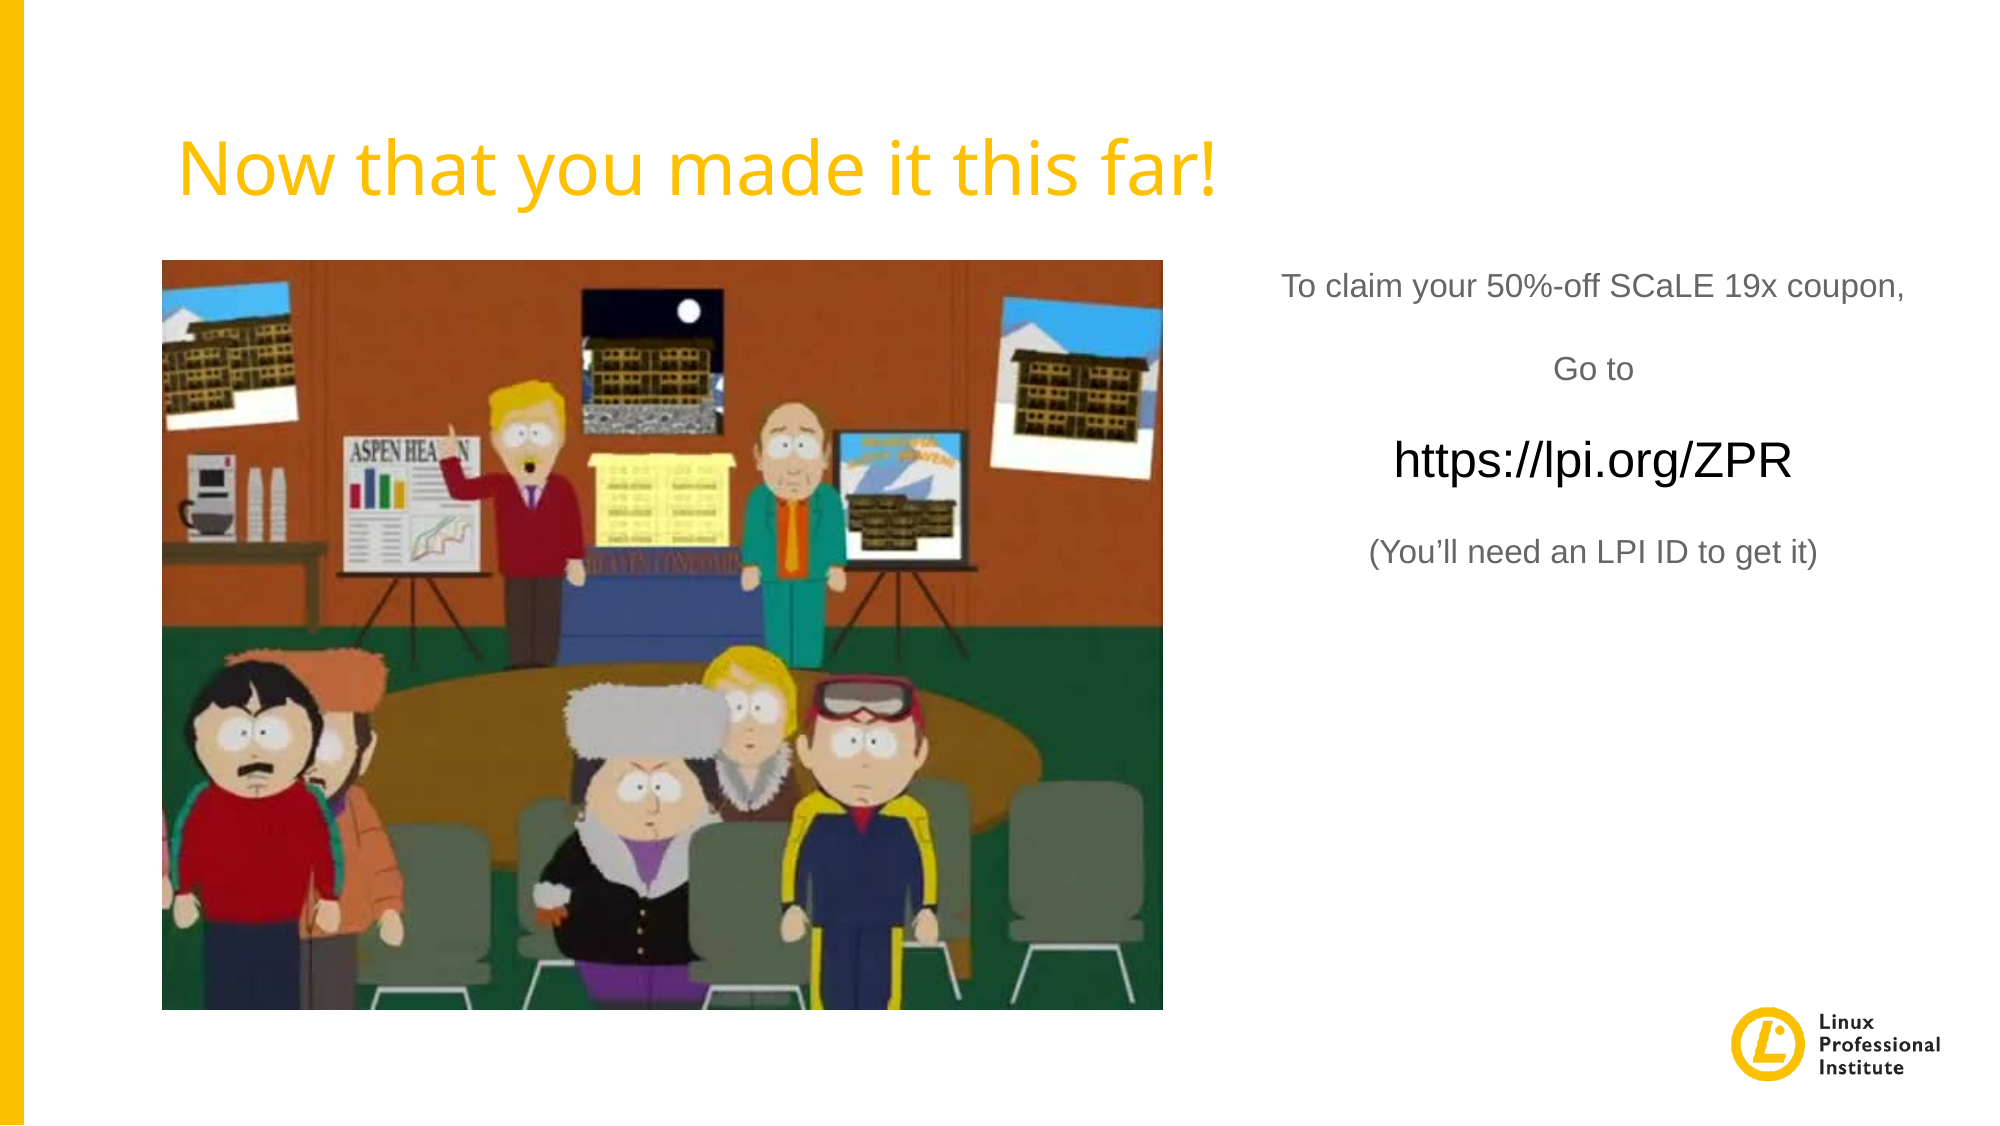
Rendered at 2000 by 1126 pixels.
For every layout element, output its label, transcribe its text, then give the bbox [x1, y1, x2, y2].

text_box To claim your 50%-off SCaLE 19x coupon, Go to https://lpi.org/ZPR (You’ll need an LPI ID to get it) [1237, 260, 1951, 826]
text_box [0, 0, 24, 1125]
text_box Now that you made it this far! [161, 99, 1886, 261]
picture [162, 260, 1163, 1011]
picture [1701, 987, 1969, 1101]
